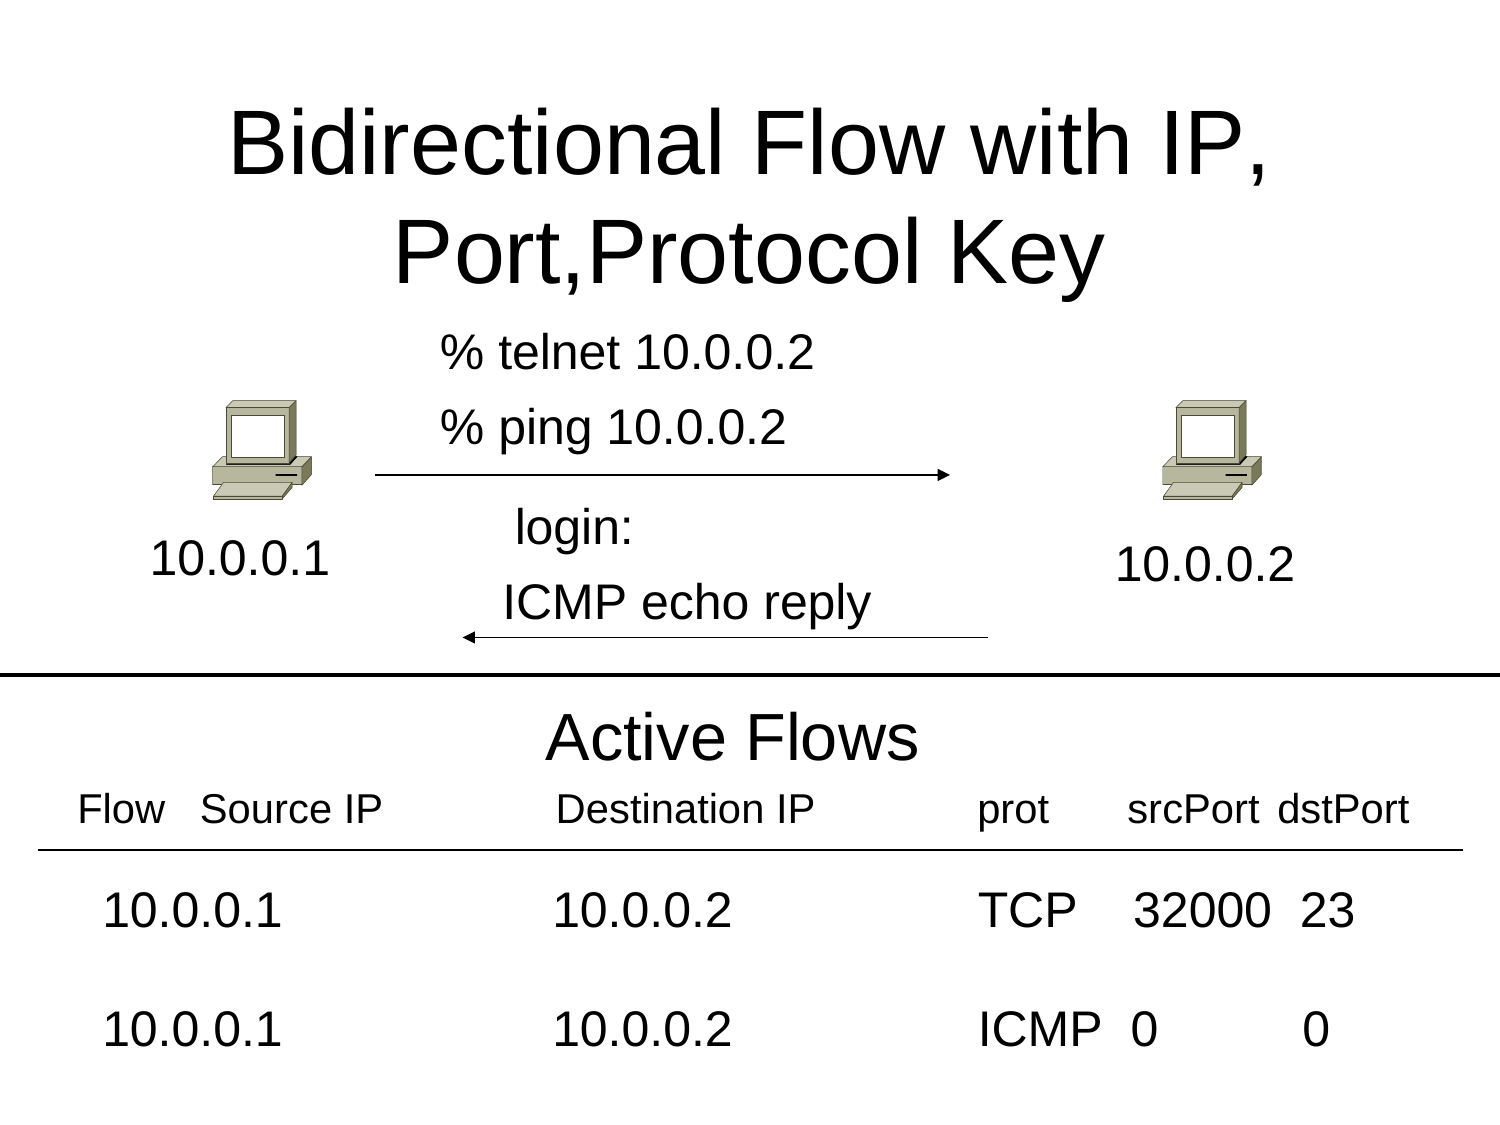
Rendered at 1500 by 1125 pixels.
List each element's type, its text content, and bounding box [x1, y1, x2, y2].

picture [212, 399, 313, 501]
text_box % telnet 10.0.0.2 [425, 312, 831, 388]
text_box 10.0.0.2 [1100, 525, 1311, 601]
text_box 10.0.0.1 10.0.0.2 TCP 32000 23 10.0.0.1 10.0.0.2 ICMP 0 0 [87, 870, 1463, 1061]
picture [1162, 399, 1263, 501]
title Bidirectional Flow with IP, Port,Protocol Key [112, 79, 1388, 308]
text_box % ping 10.0.0.2 [425, 387, 803, 463]
text_box ICMP echo reply [487, 562, 888, 638]
text_box login: [500, 487, 651, 562]
text_box 10.0.0.1 [134, 519, 346, 595]
text_box Active Flows [512, 687, 936, 774]
text_box Flow Source IP Destination IP prot srcPort dstPort [62, 774, 1463, 841]
